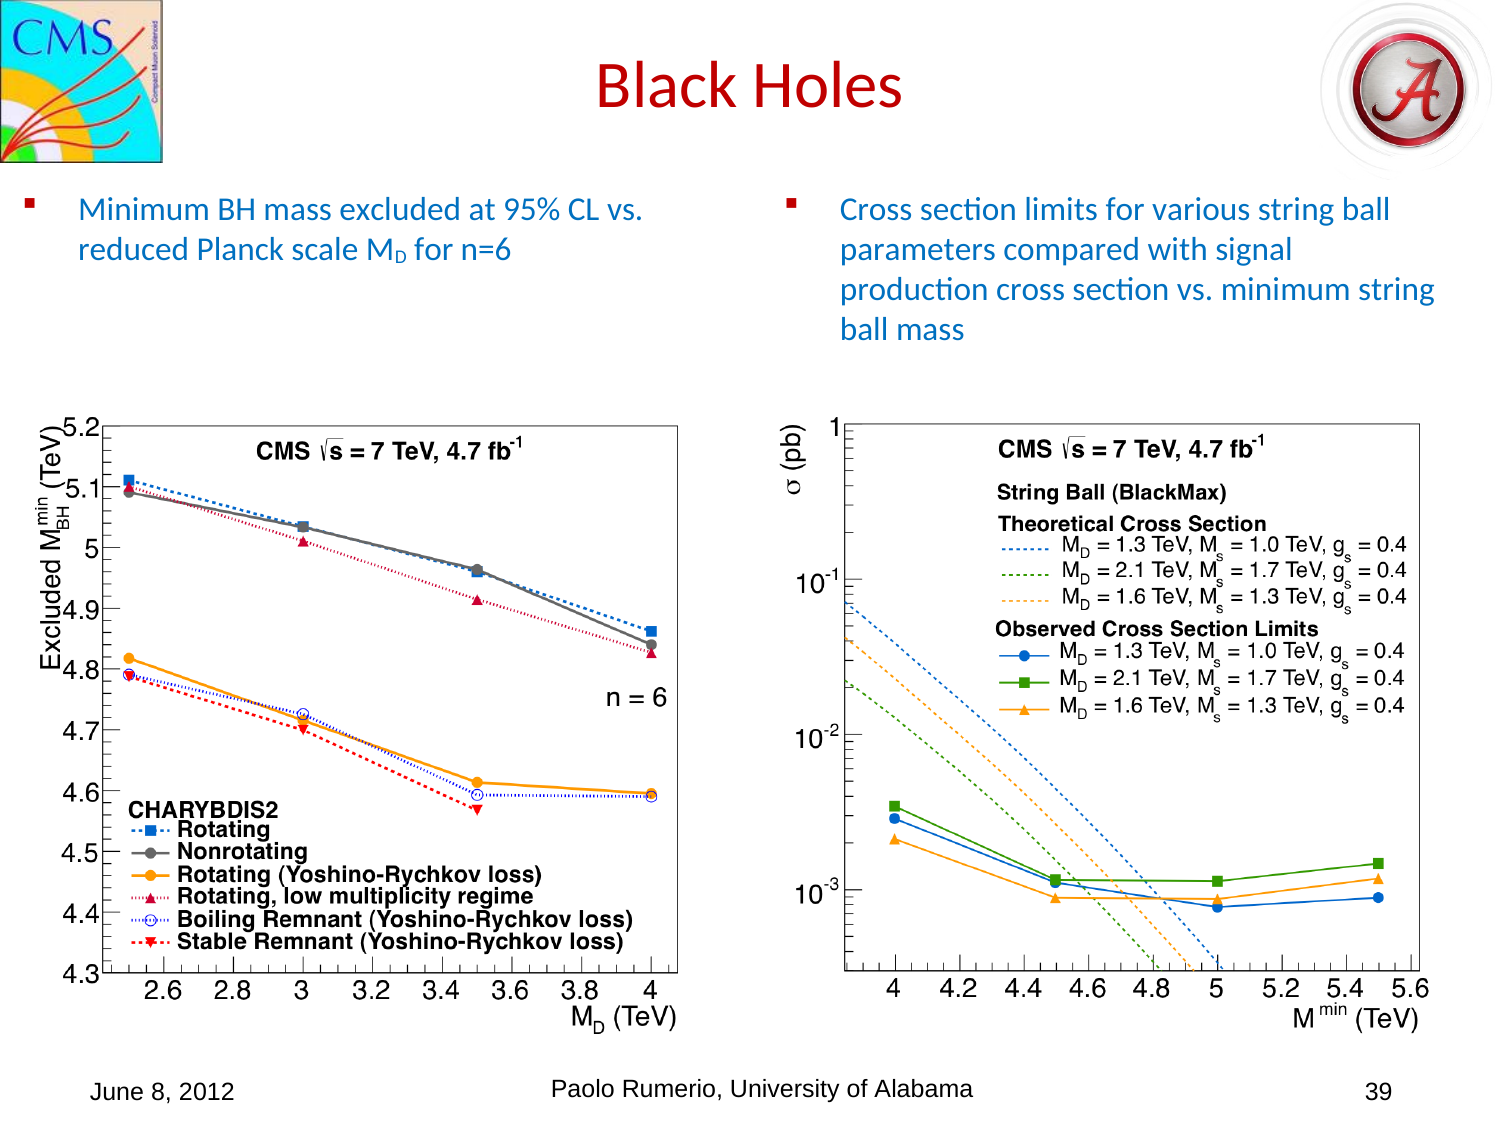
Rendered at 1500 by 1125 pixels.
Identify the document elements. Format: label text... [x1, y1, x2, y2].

picture [777, 955, 1453, 1036]
picture [0, 0, 163, 163]
picture [1319, 0, 1500, 180]
picture [35, 955, 711, 1038]
text_box Cross section limits for various string ball parameters compared with signal production cross section vs. minimum string ball mass [768, 179, 1460, 955]
text_box Black Holes [163, 0, 1319, 163]
text_box Minimum BH mass excluded at 95% CL vs. reduced Planck scale MD for n=6 [7, 179, 748, 955]
